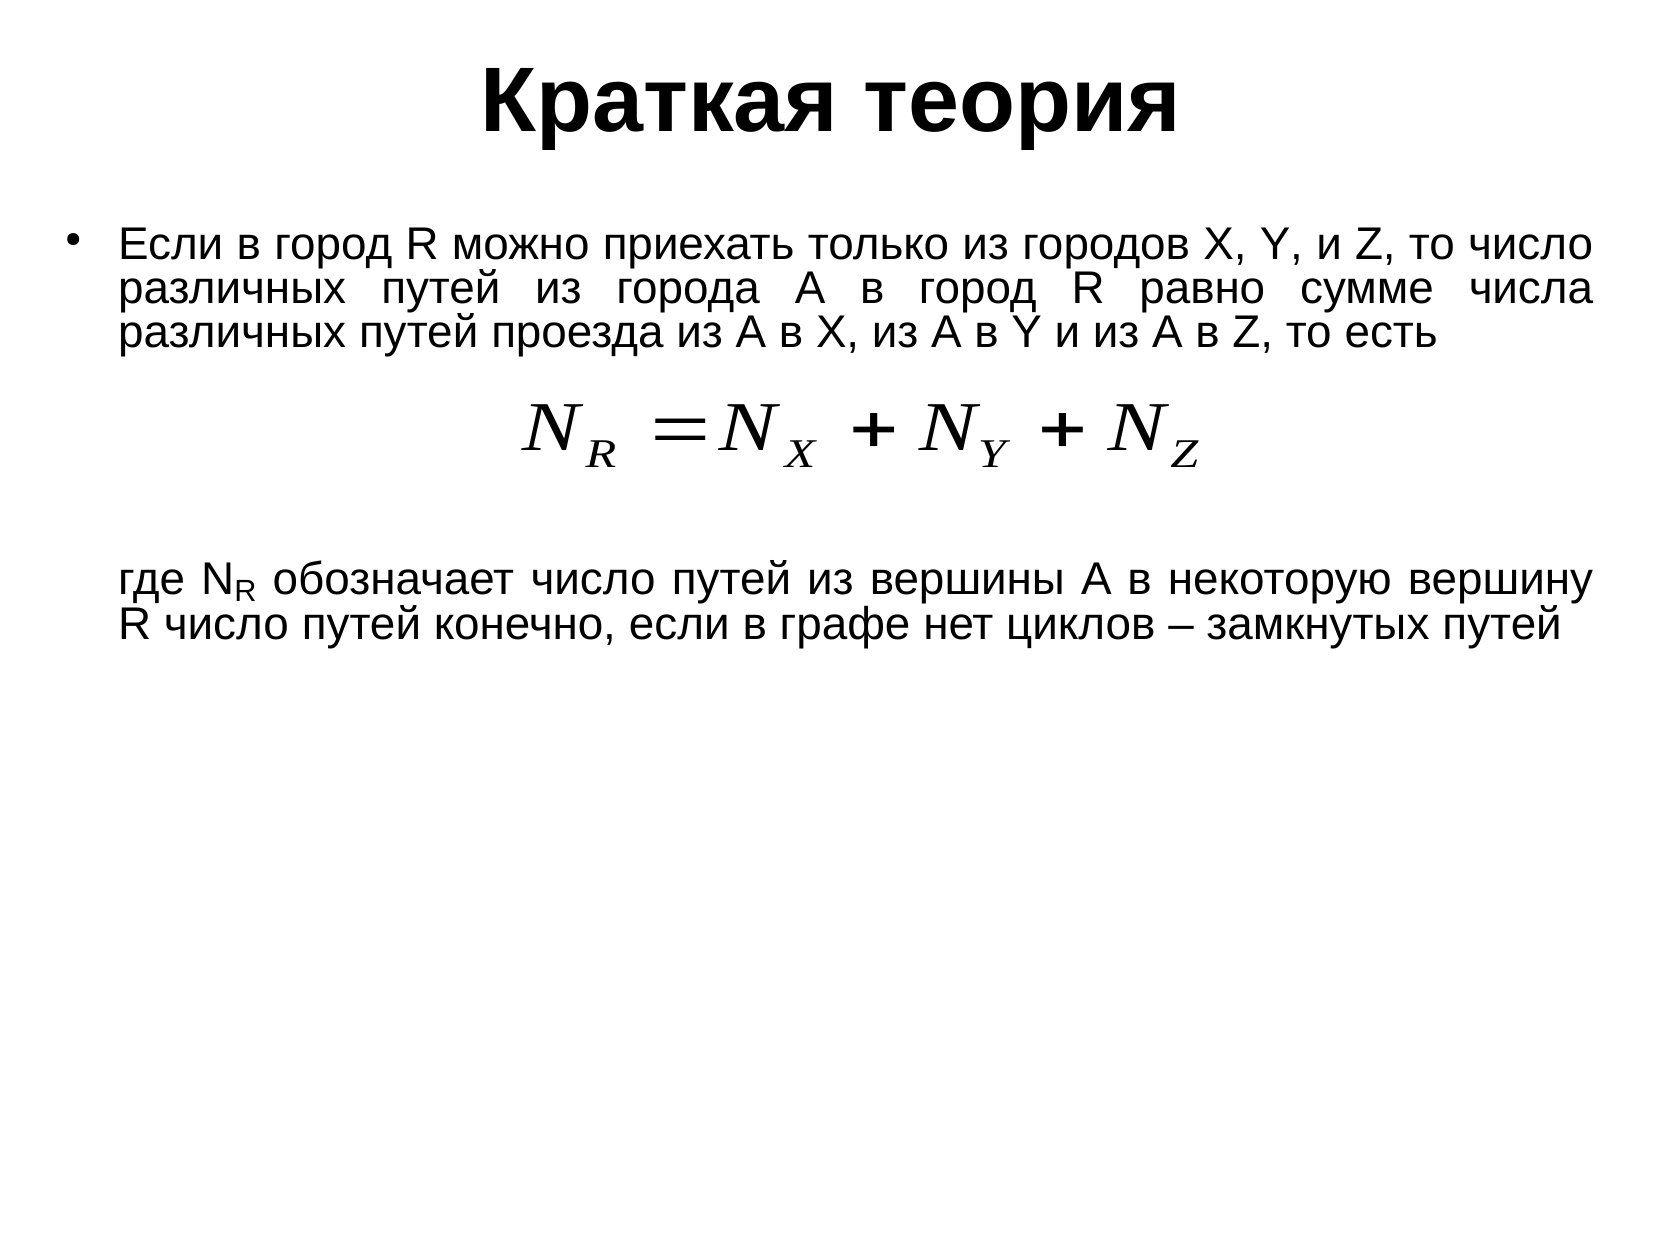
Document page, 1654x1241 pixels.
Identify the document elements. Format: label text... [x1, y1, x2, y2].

picture [504, 380, 1217, 480]
list Если в город R можно приехать только из городов X, Y, и Z, то число различных путей из города A в город R равно сумме числа различных путей проезда из A в X, из A в Y и из A в Z, то есть где NR обозначает число путей из вершины A в некоторую вершину R число путей конечно, если в графе нет циклов – замкнутых путей [32, 216, 1609, 1211]
title Краткая теория [82, 20, 1571, 216]
